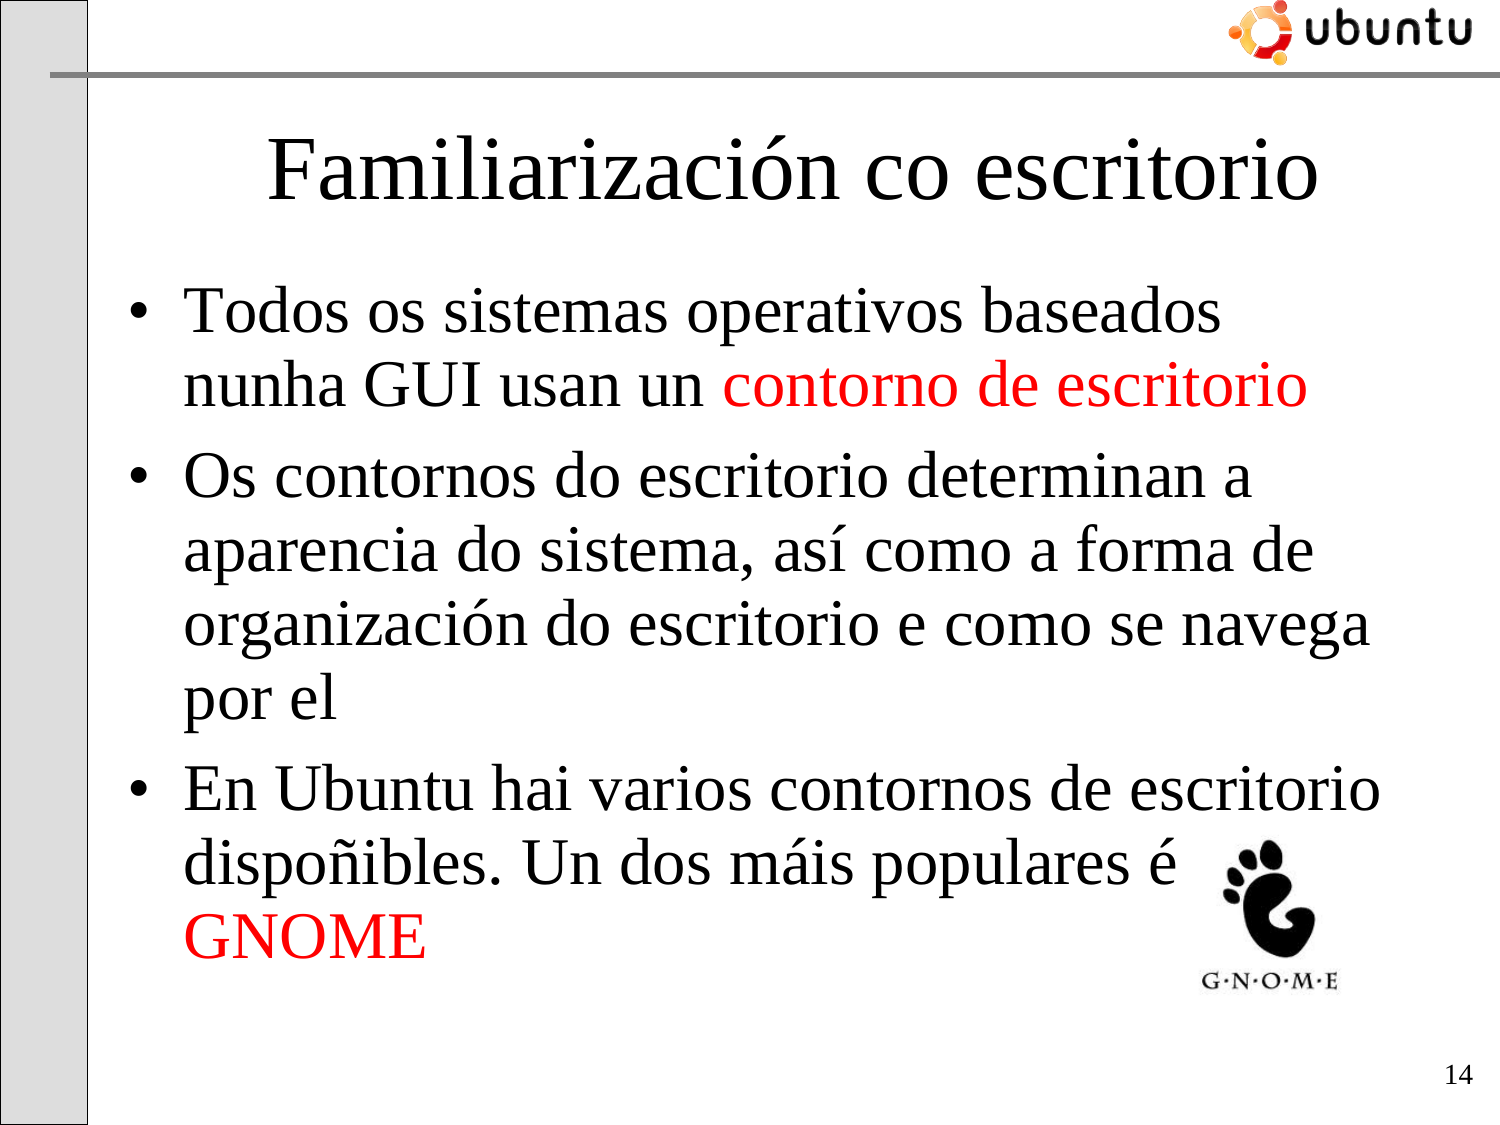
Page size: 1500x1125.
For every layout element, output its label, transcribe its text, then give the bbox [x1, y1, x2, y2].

picture [1181, 826, 1359, 1004]
title Familiarización co escritorio [112, 99, 1477, 237]
list Todos os sistemas operativos baseados nunha GUI usan un contorno de escritorio Os contornos do escritorio determinan a aparencia do sistema, así como a forma de organización do escritorio e como se navega por el En Ubuntu hai varios contornos de escritorio dispoñibles. Un dos máis populares é GNOME [112, 265, 1418, 981]
picture [1221, 0, 1483, 71]
